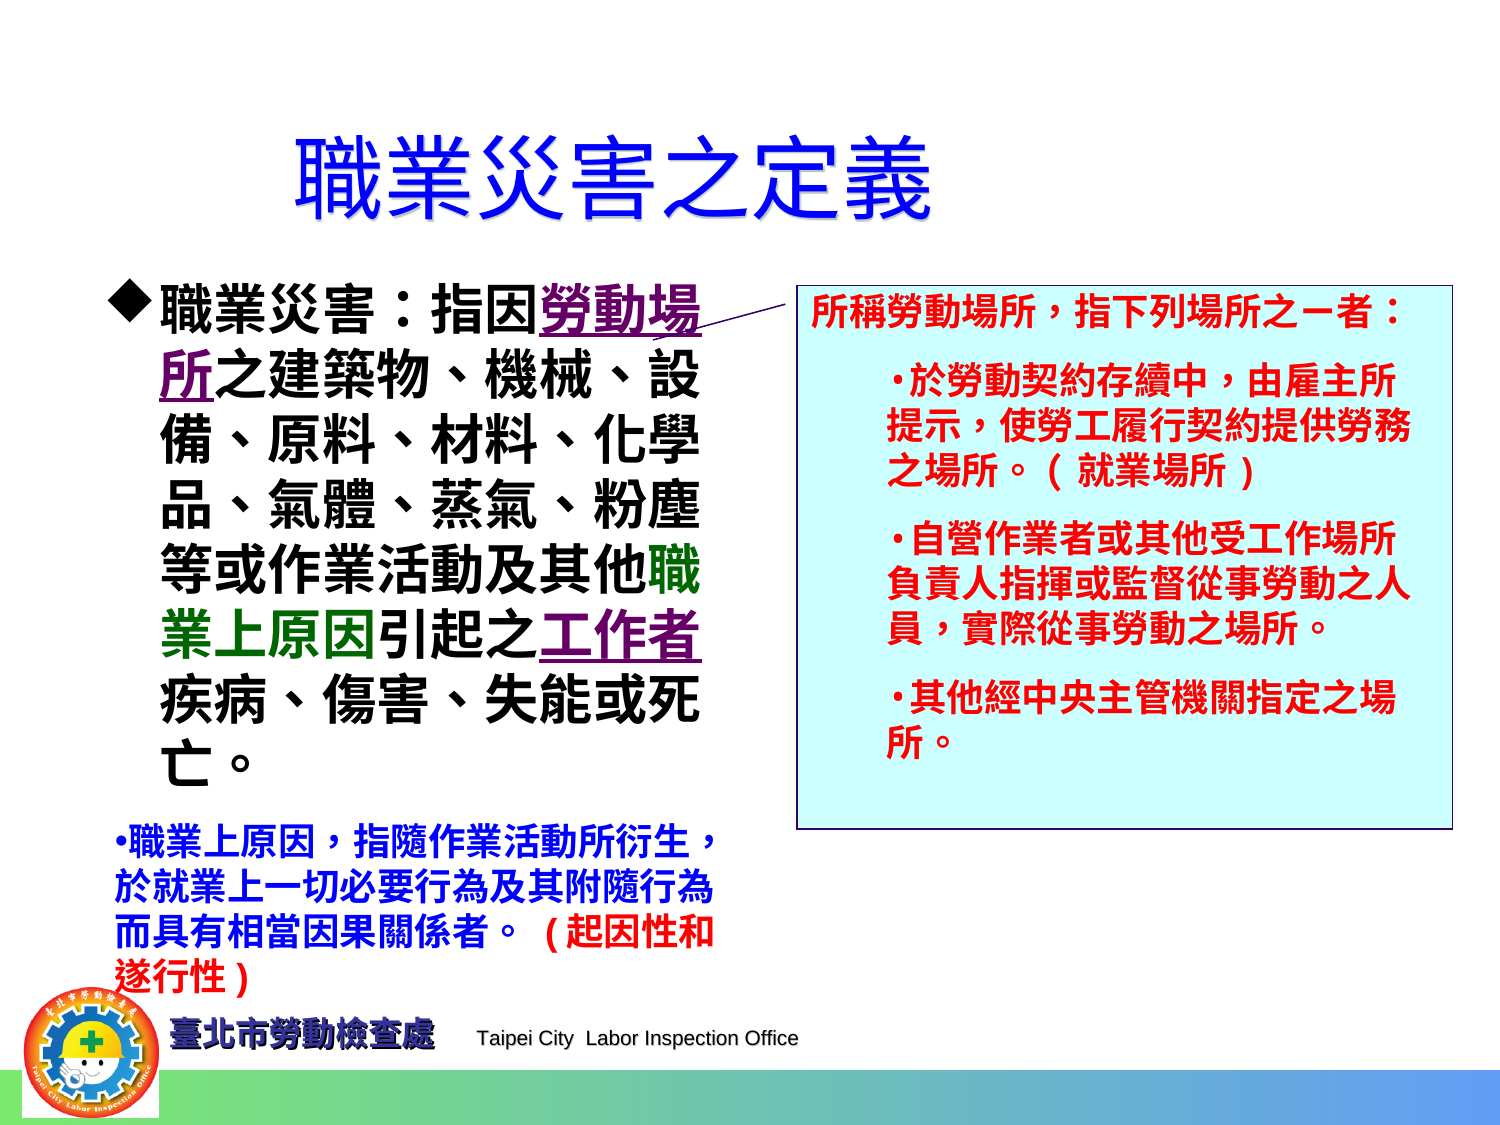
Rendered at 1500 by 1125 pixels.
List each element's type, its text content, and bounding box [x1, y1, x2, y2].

text_box 職業上原因，指隨作業活動所衍生，於就業上一切必要行為及其附隨行為而具有相當因果關係者。 (起因性和遂行性) [100, 810, 762, 1007]
picture [22, 987, 159, 1118]
text_box 所稱勞動場所，指下列場所之ㄧ者： 於勞動契約存續中，由雇主所提示，使勞工履行契約提供勞務之場所。(就業場所) 自營作業者或其他受工作場所負責人指揮或監督從事勞動之人員，實際從事勞動之場所。 其他經中央主管機關指定之場所。 [797, 280, 1436, 772]
text_box [797, 286, 1453, 829]
text_box [653, 304, 785, 340]
list 職業災害：指因勞動場所之建築物、機械、設備、原料、材料、化學品、氣體、蒸氣、粉塵等或作業活動及其他職業上原因引起之工作者疾病、傷害、失能或死亡。 [88, 267, 750, 815]
text_box 職業災害之定義 [277, 113, 950, 239]
